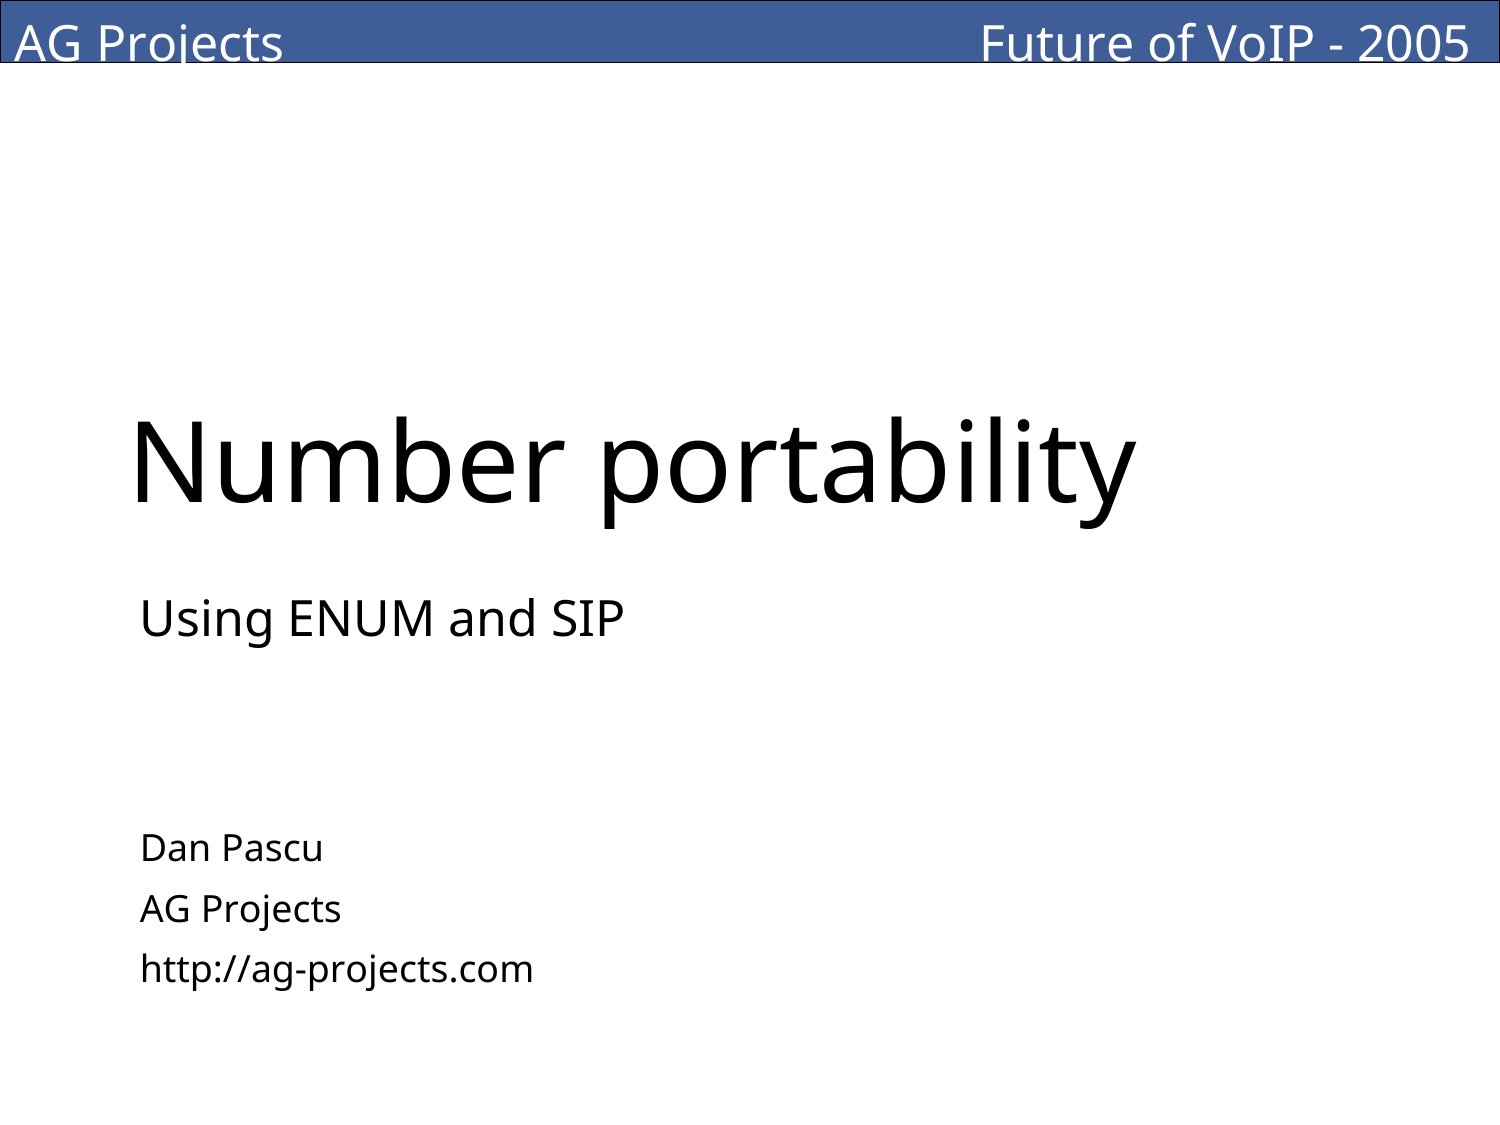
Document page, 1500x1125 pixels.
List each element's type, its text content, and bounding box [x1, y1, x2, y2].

subtitle Using ENUM and SIP Dan Pascu AG Projects http://ag-projects.com [125, 575, 1176, 1001]
title Number portability [112, 374, 1388, 563]
